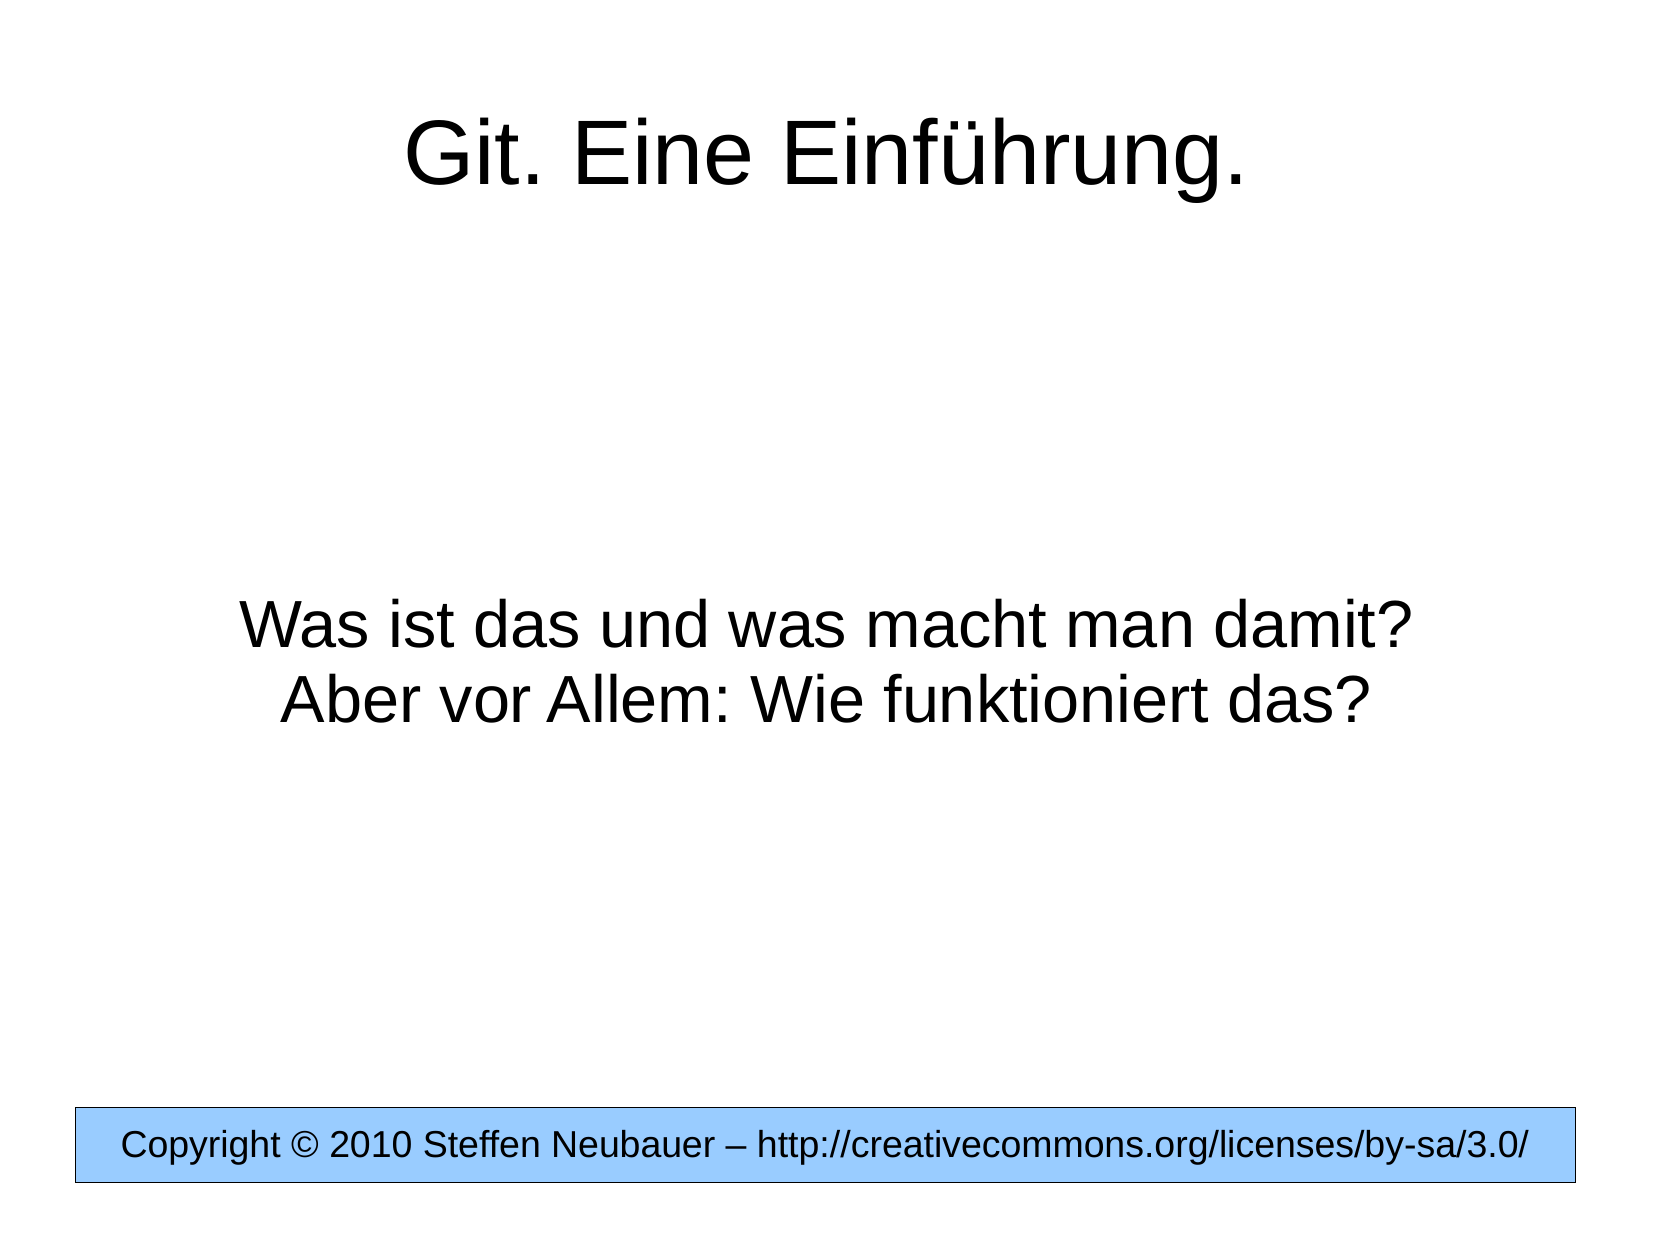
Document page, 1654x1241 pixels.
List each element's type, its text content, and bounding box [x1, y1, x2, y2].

text_box Copyright © 2010 Steffen Neubauer – http://creativecommons.org/licenses/by-sa/3.0/ [75, 1107, 1576, 1183]
title Git. Eine Einführung. [82, 56, 1571, 250]
subtitle Was ist das und was macht man damit? Aber vor Allem: Wie funktioniert das? [82, 297, 1571, 1102]
